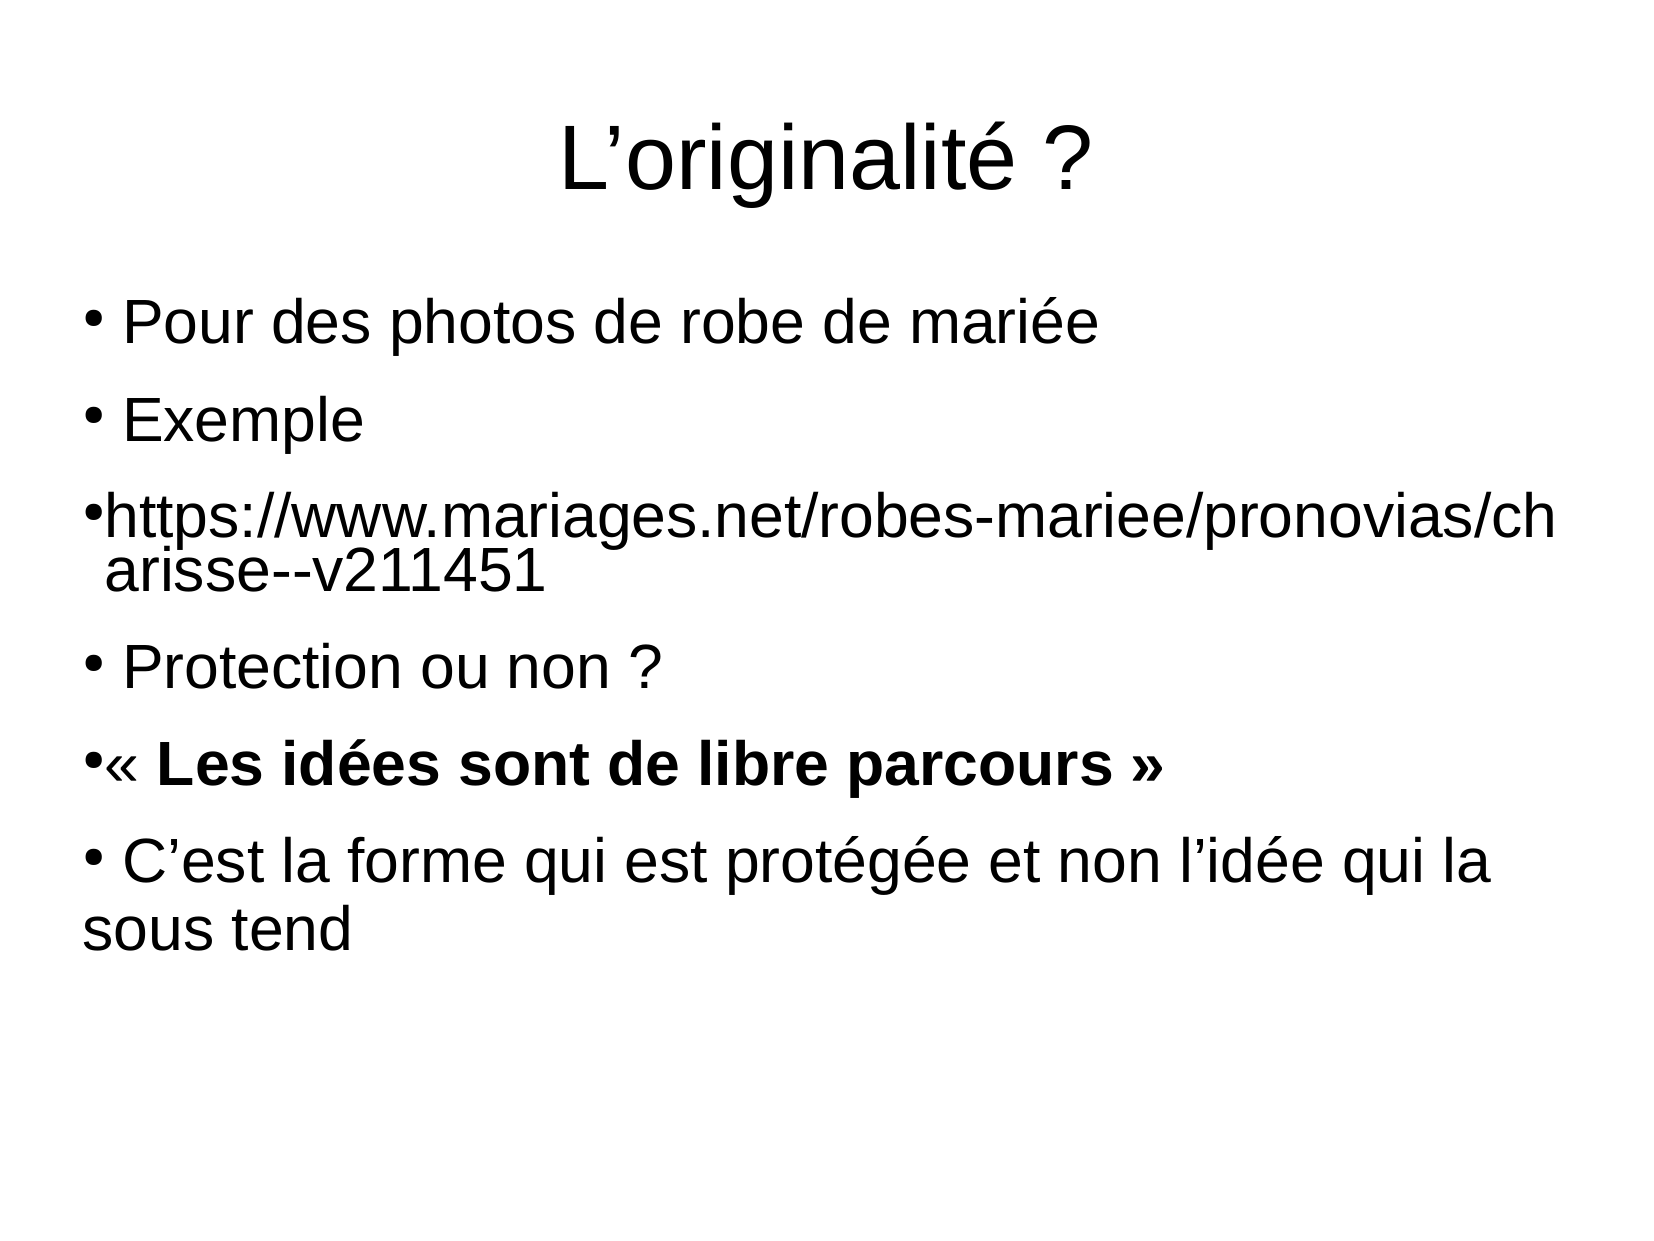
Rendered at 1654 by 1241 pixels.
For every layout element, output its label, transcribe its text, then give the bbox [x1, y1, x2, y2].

list Pour des photos de robe de mariée Exemple https://www.mariages.net/robes-mariee/pronovias/charisse--v211451 Protection ou non ? « Les idées sont de libre parcours » C’est la forme qui est protégée et non l’idée qui la sous tend [82, 290, 1571, 1010]
title L’originalité ? [82, 49, 1571, 257]
